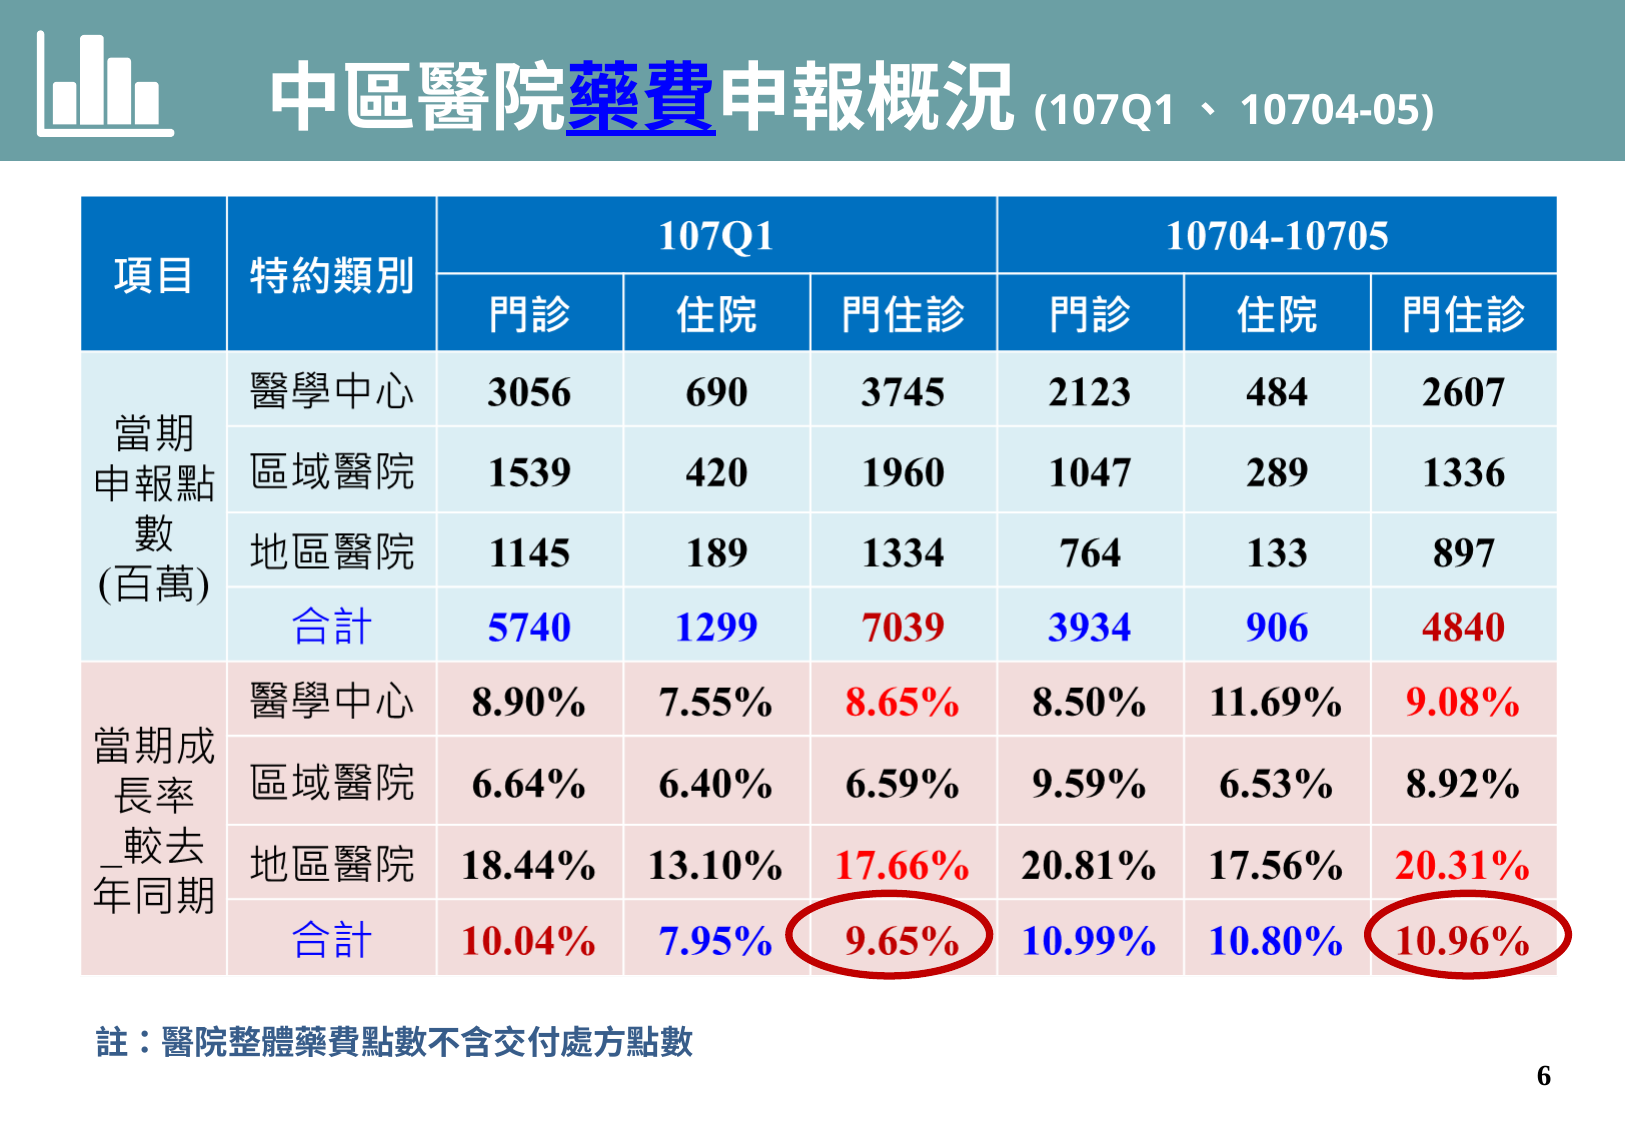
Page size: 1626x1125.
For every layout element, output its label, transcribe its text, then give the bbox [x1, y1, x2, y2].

text_box [36, 30, 175, 137]
text_box 註：醫院整體藥費點數不含交付處方點數 [80, 1013, 978, 1069]
text_box [52, 81, 77, 125]
picture [0, 0, 1625, 161]
text_box [80, 34, 104, 125]
title 中區醫院藥費申報概況(107Q1、10704-05) [37, 19, 1625, 171]
text_box [134, 81, 159, 125]
picture [80, 195, 1558, 989]
text_box <編號> [1521, 1042, 1616, 1106]
text_box [107, 57, 132, 125]
picture [1372, 897, 1558, 972]
